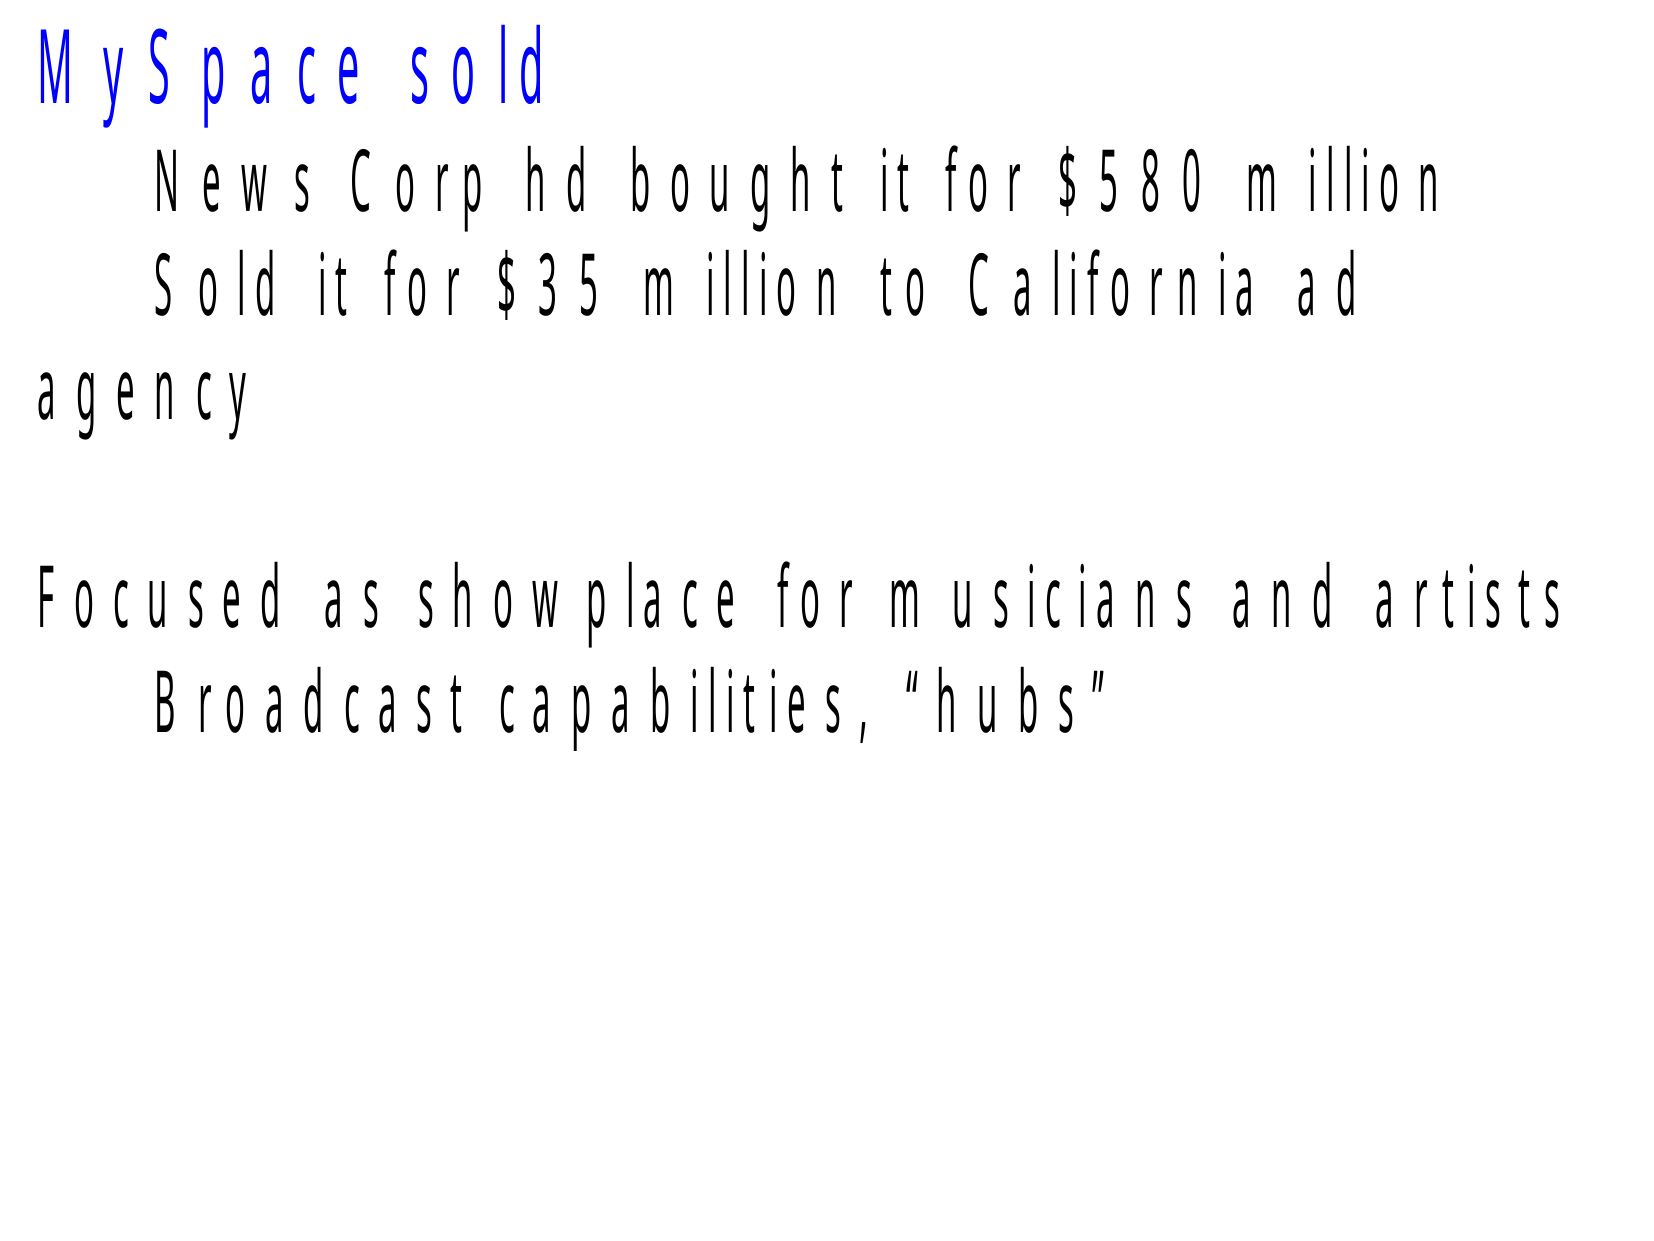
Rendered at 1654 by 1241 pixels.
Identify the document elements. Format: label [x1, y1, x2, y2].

picture [37, 0, 1613, 751]
